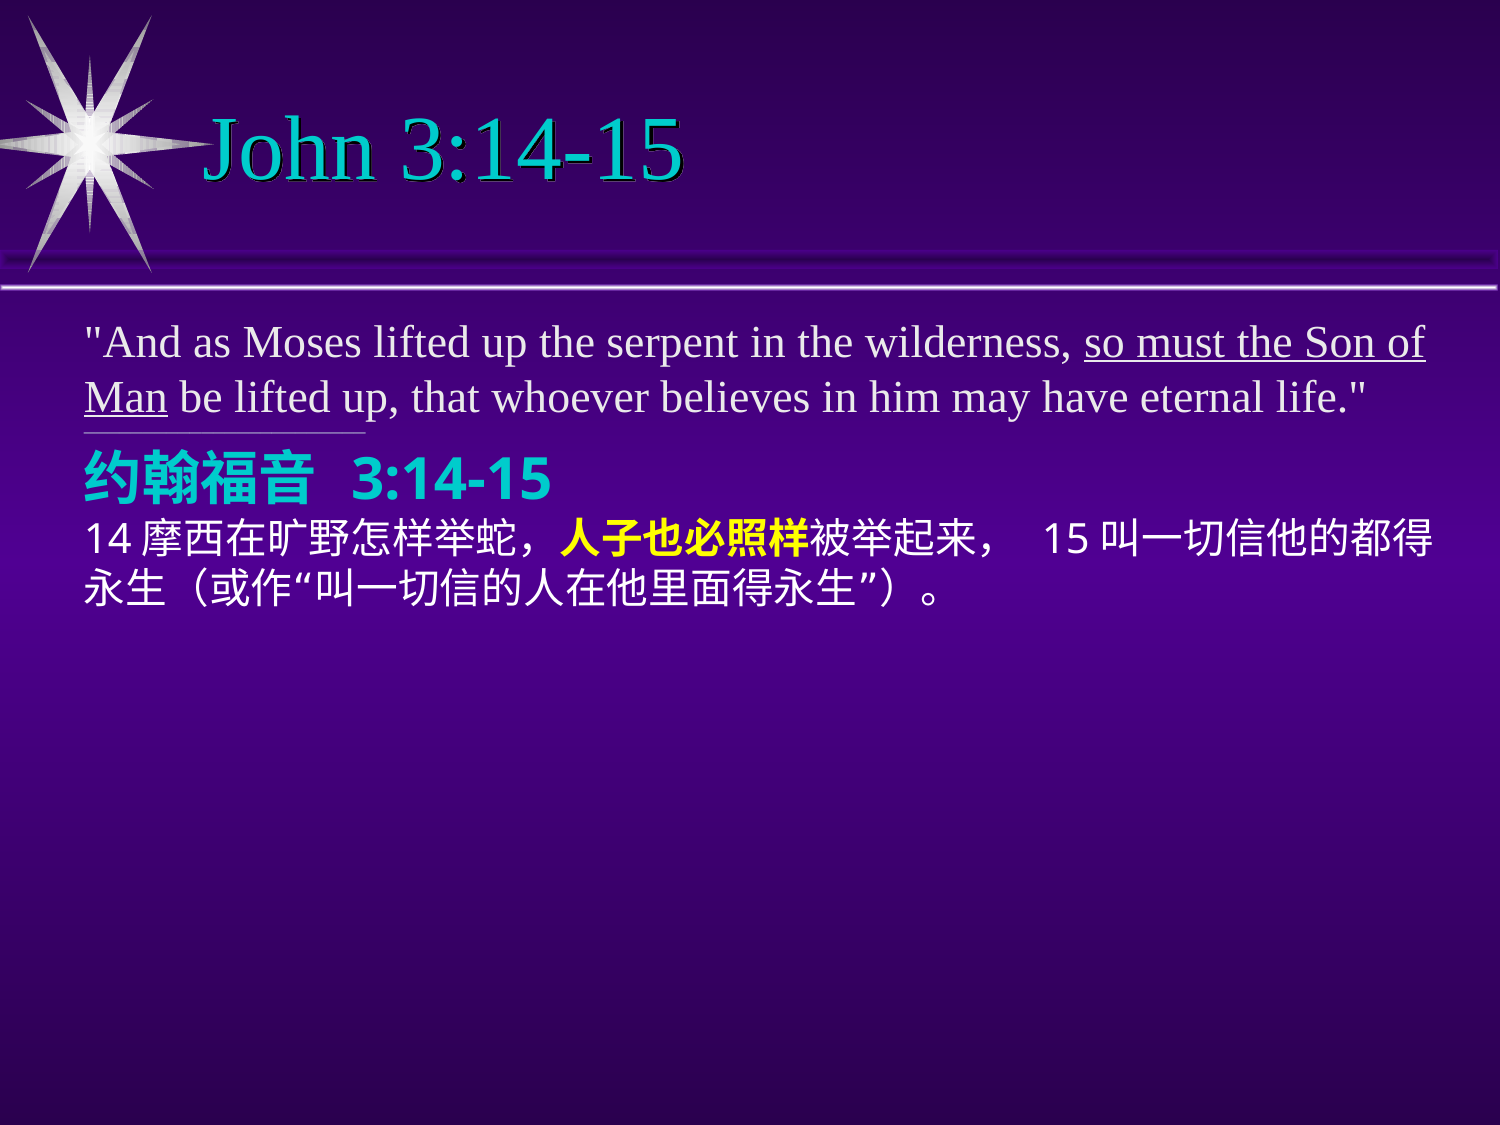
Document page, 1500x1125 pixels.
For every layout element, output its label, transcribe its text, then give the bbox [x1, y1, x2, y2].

text_box "And as Moses lifted up the serpent in the wilderness, so must the Son of Man be lifted up, that whoever believes in him may have eternal life." ──────────────────────── 约翰福音 3:14-15 14摩西在旷野怎样举蛇，人子也必照样被举起来， 15叫一切信他的都得永生（或作“叫一切信的人在他里面得永生”）。 [69, 304, 1463, 1103]
title John 3:14-15 [187, 56, 1463, 244]
